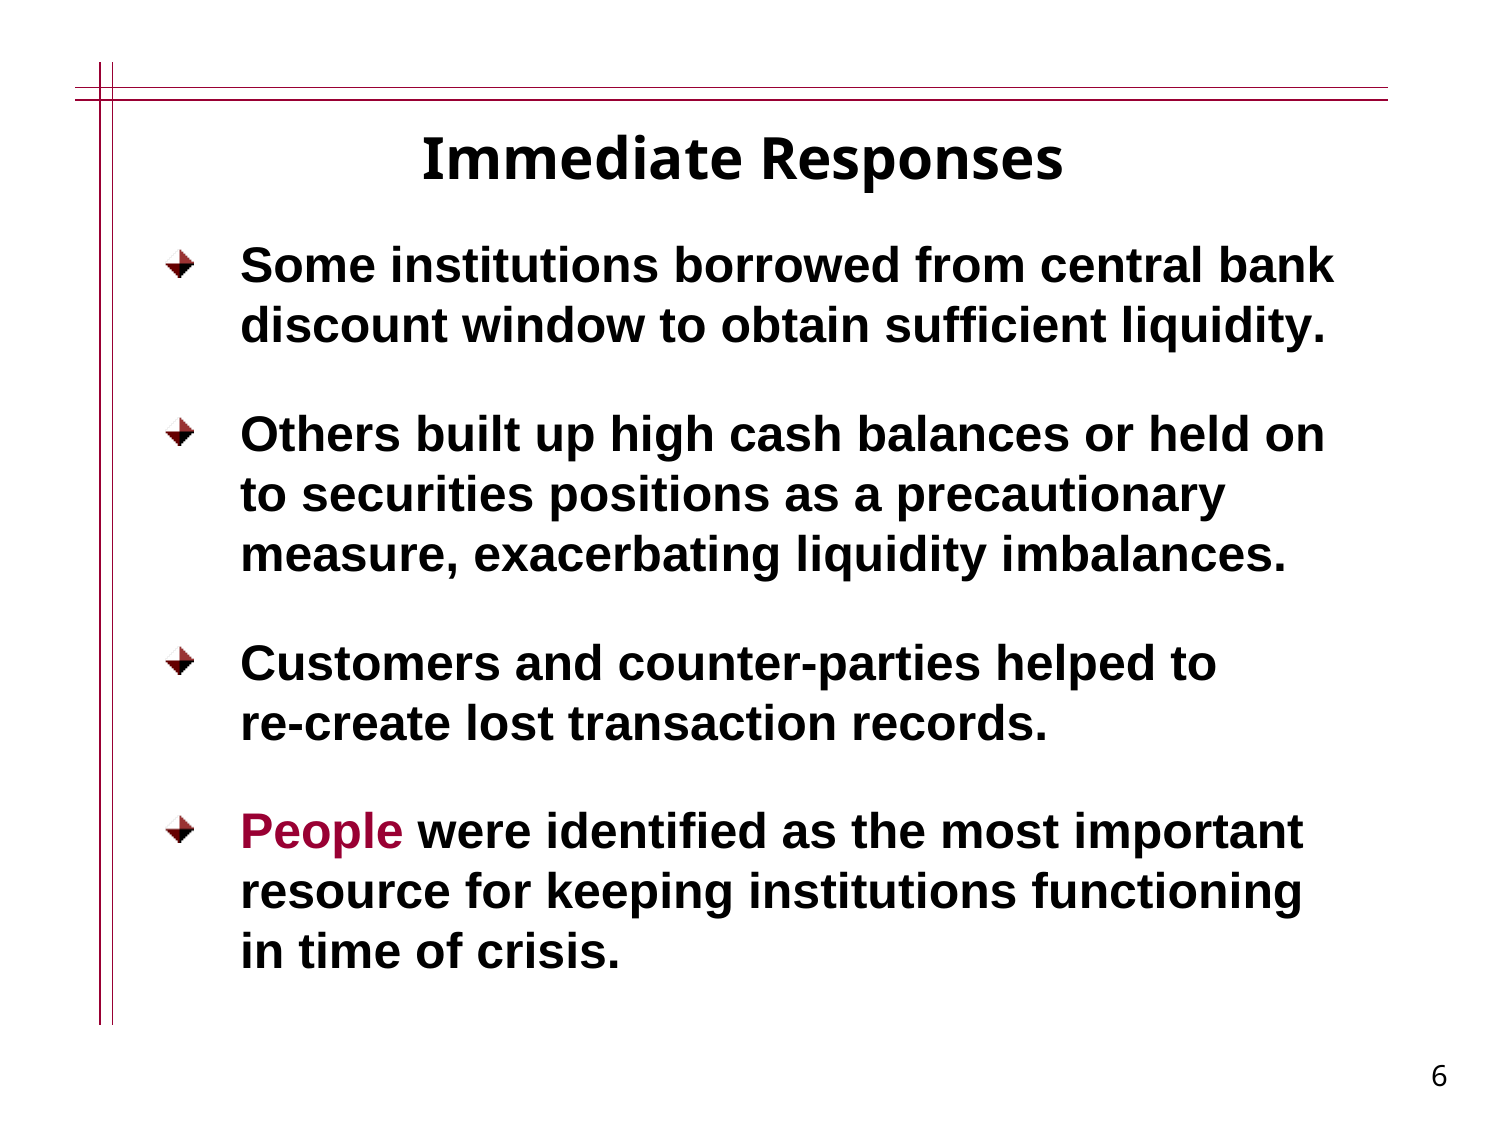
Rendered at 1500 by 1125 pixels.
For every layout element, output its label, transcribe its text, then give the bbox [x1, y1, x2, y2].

picture [164, 814, 194, 843]
picture [164, 416, 194, 446]
title Immediate Responses [137, 112, 1351, 201]
picture [164, 248, 194, 278]
picture [164, 645, 194, 675]
text_box Some institutions borrowed from central bank discount window to obtain sufficient liquidity. Others built up high cash balances or held on to securities positions as a precautionary measure, exacerbating liquidity imbalances. Customers and counter-parties helped to re-create lost transaction records. People were identified as the most important resource for keeping institutions functioning in time of crisis. [149, 224, 1388, 988]
